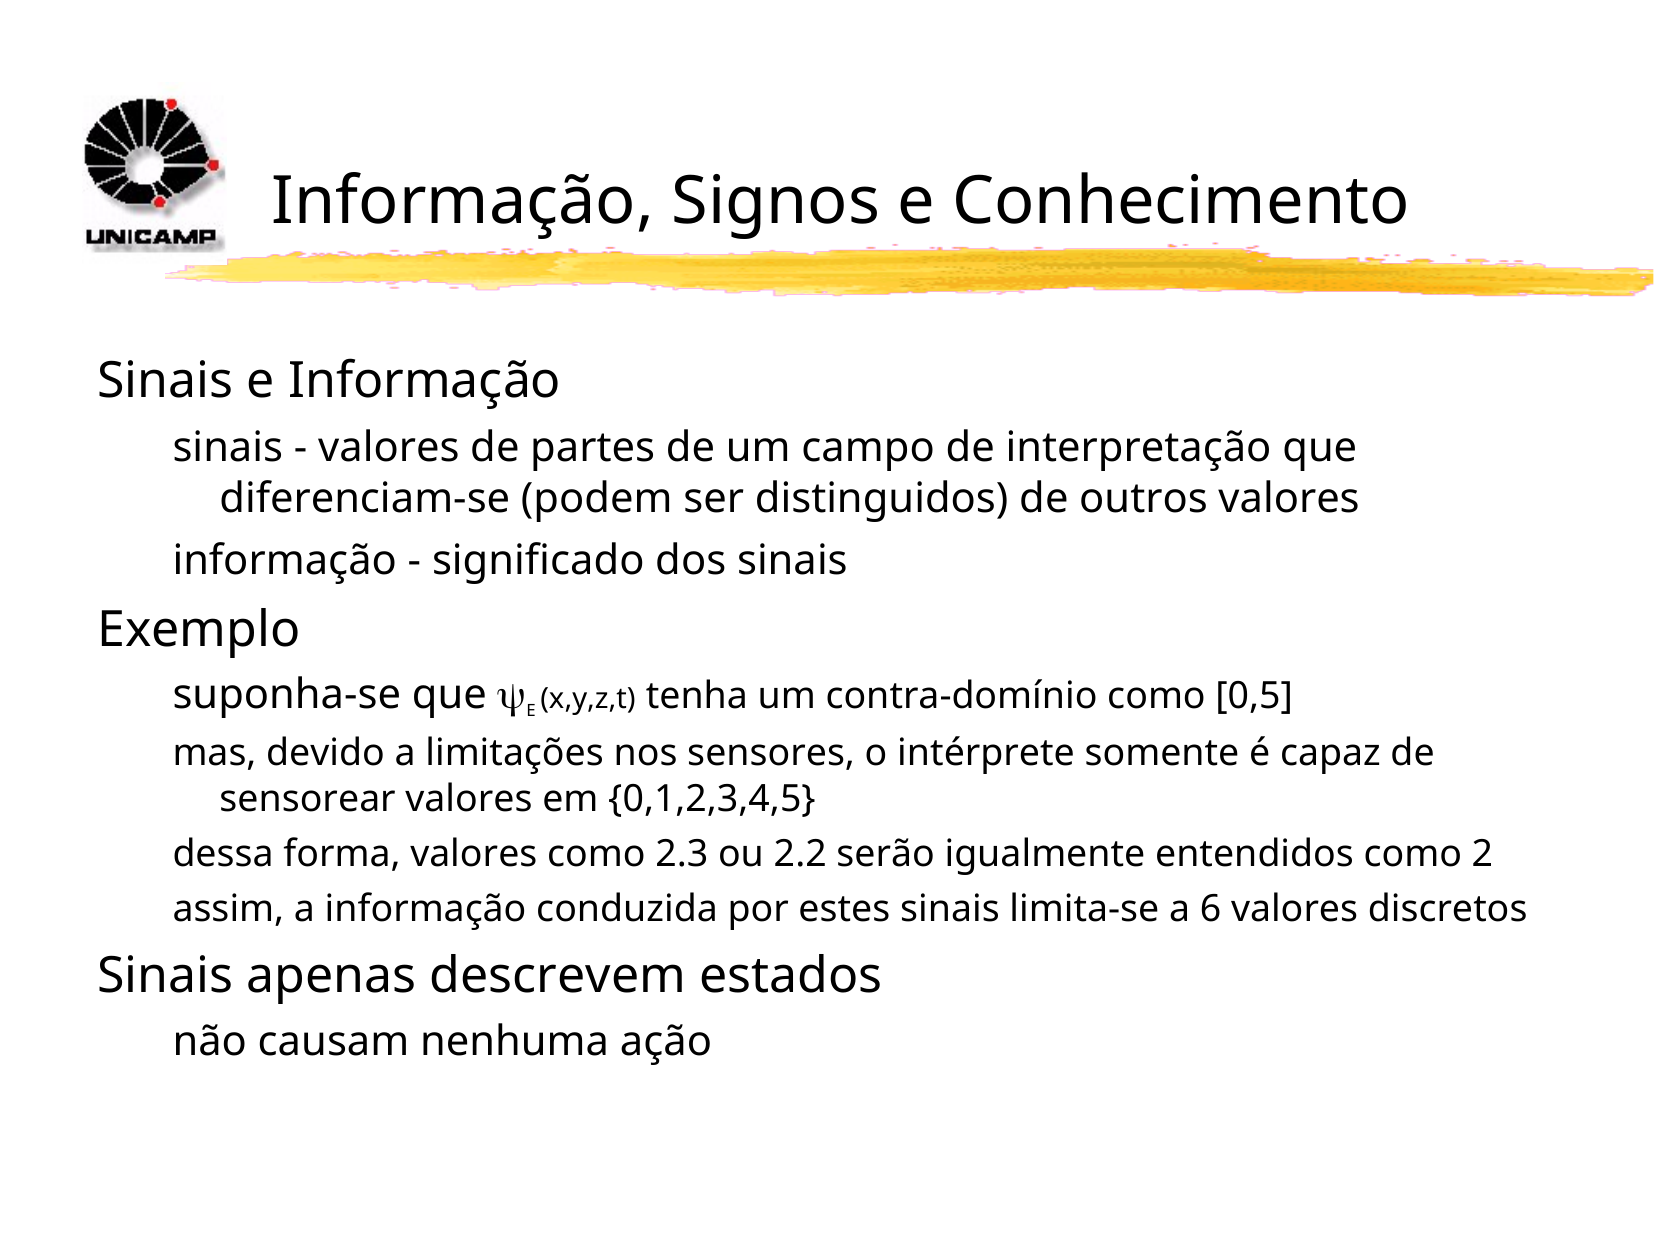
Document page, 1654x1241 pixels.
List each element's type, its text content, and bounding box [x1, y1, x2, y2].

title Informação, Signos e Conhecimento [257, 41, 1580, 248]
picture [82, 82, 1654, 308]
list Sinais e Informação sinais - valores de partes de um campo de interpretação que diferenciam-se (podem ser distinguidos) de outros valores informação - significado dos sinais Exemplo suponha-se que E (x,y,z,t) tenha um contra-domínio como [0,5] mas, devido a limitações nos sensores, o intérprete somente é capaz de sensorear valores em {0,1,2,3,4,5} dessa forma, valores como 2.3 ou 2.2 serão igualmente entendidos como 2 assim, a informação conduzida por estes sinais limita-se a 6 valores discretos Sinais apenas descrevem estados não causam nenhuma ação [82, 340, 1562, 1158]
